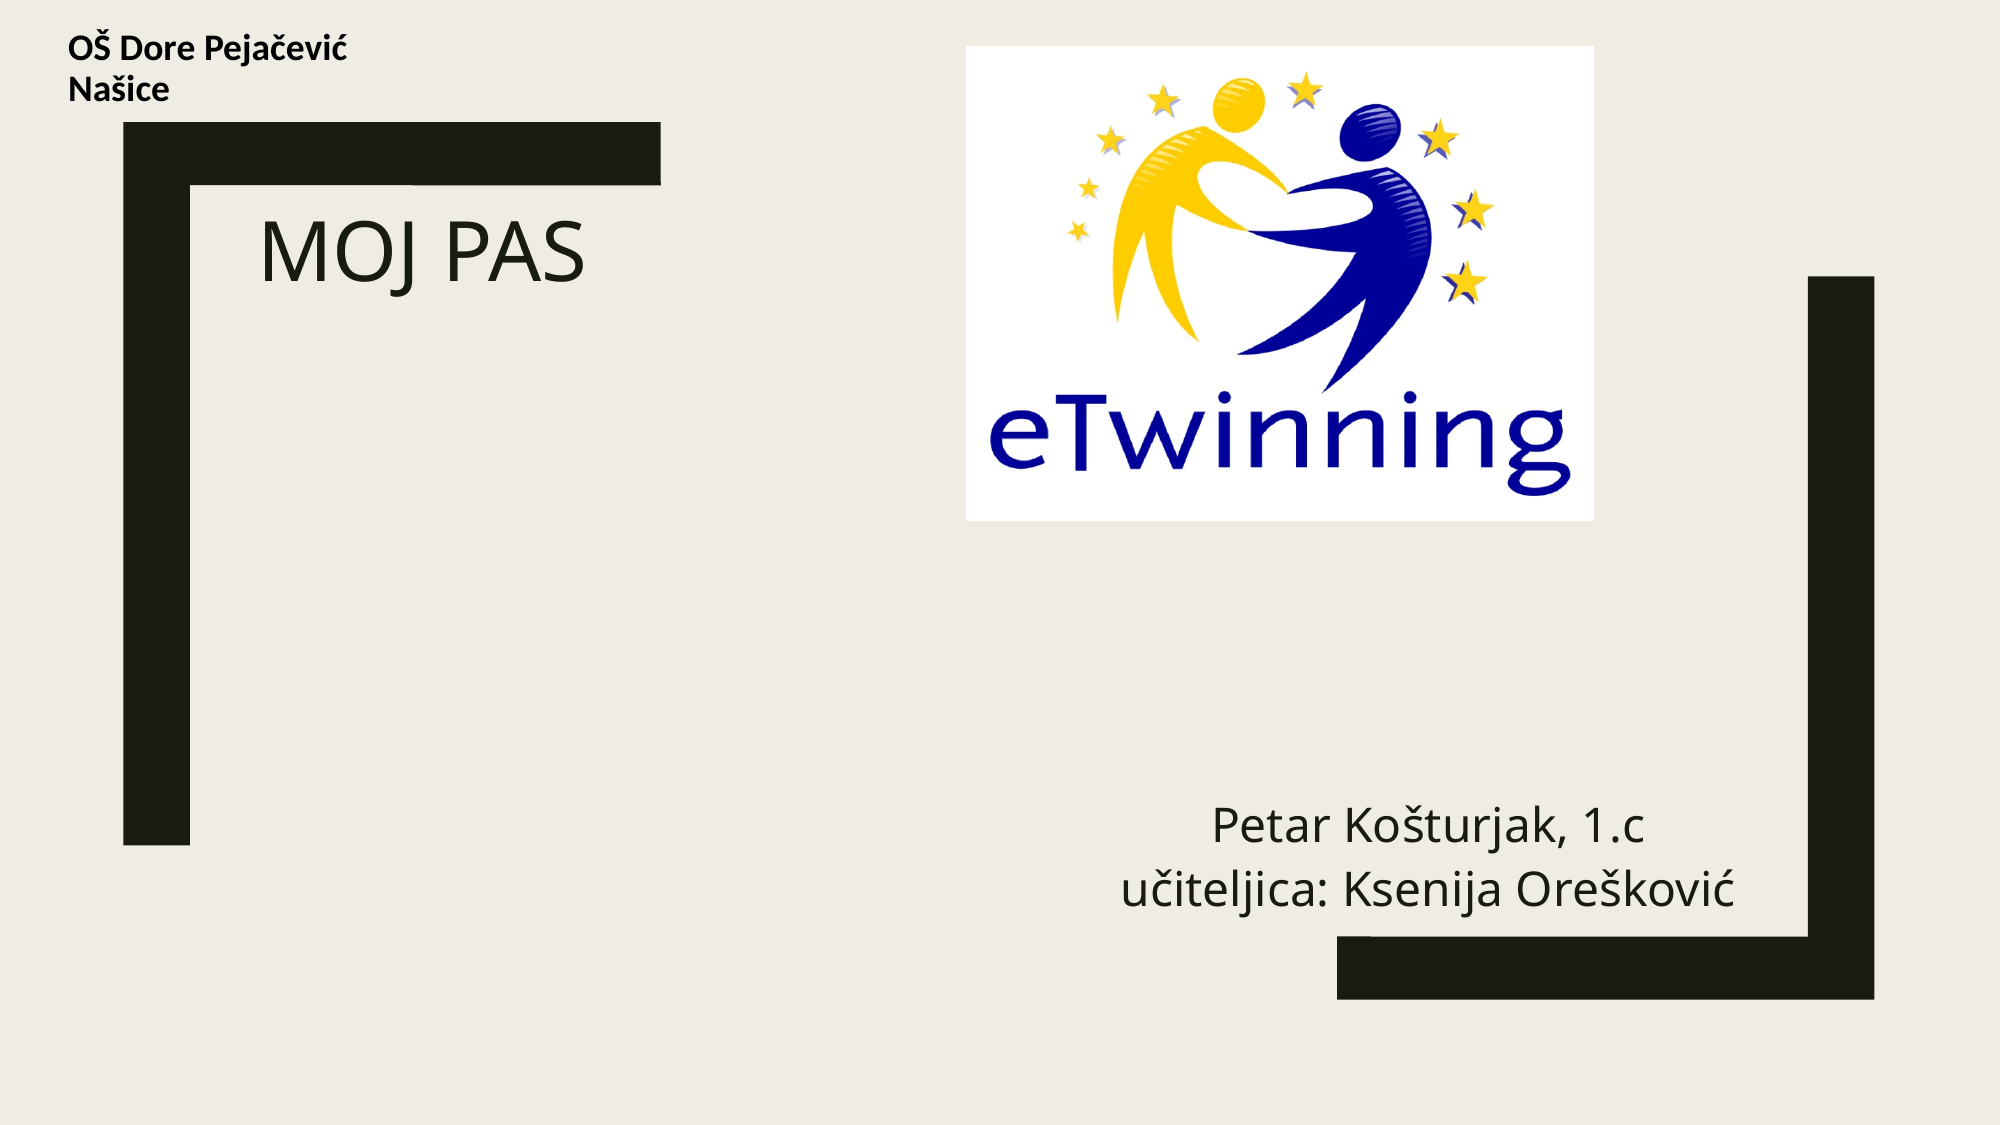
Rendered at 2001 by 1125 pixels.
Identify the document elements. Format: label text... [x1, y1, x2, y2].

title MOJ PAS [193, 202, 653, 300]
picture [966, 46, 1594, 521]
text_box OŠ Dore Pejačević Našice [53, 21, 1500, 117]
subtitle Petar Košturjak, 1.c učiteljica: Ksenija Orešković [1063, 779, 1794, 949]
